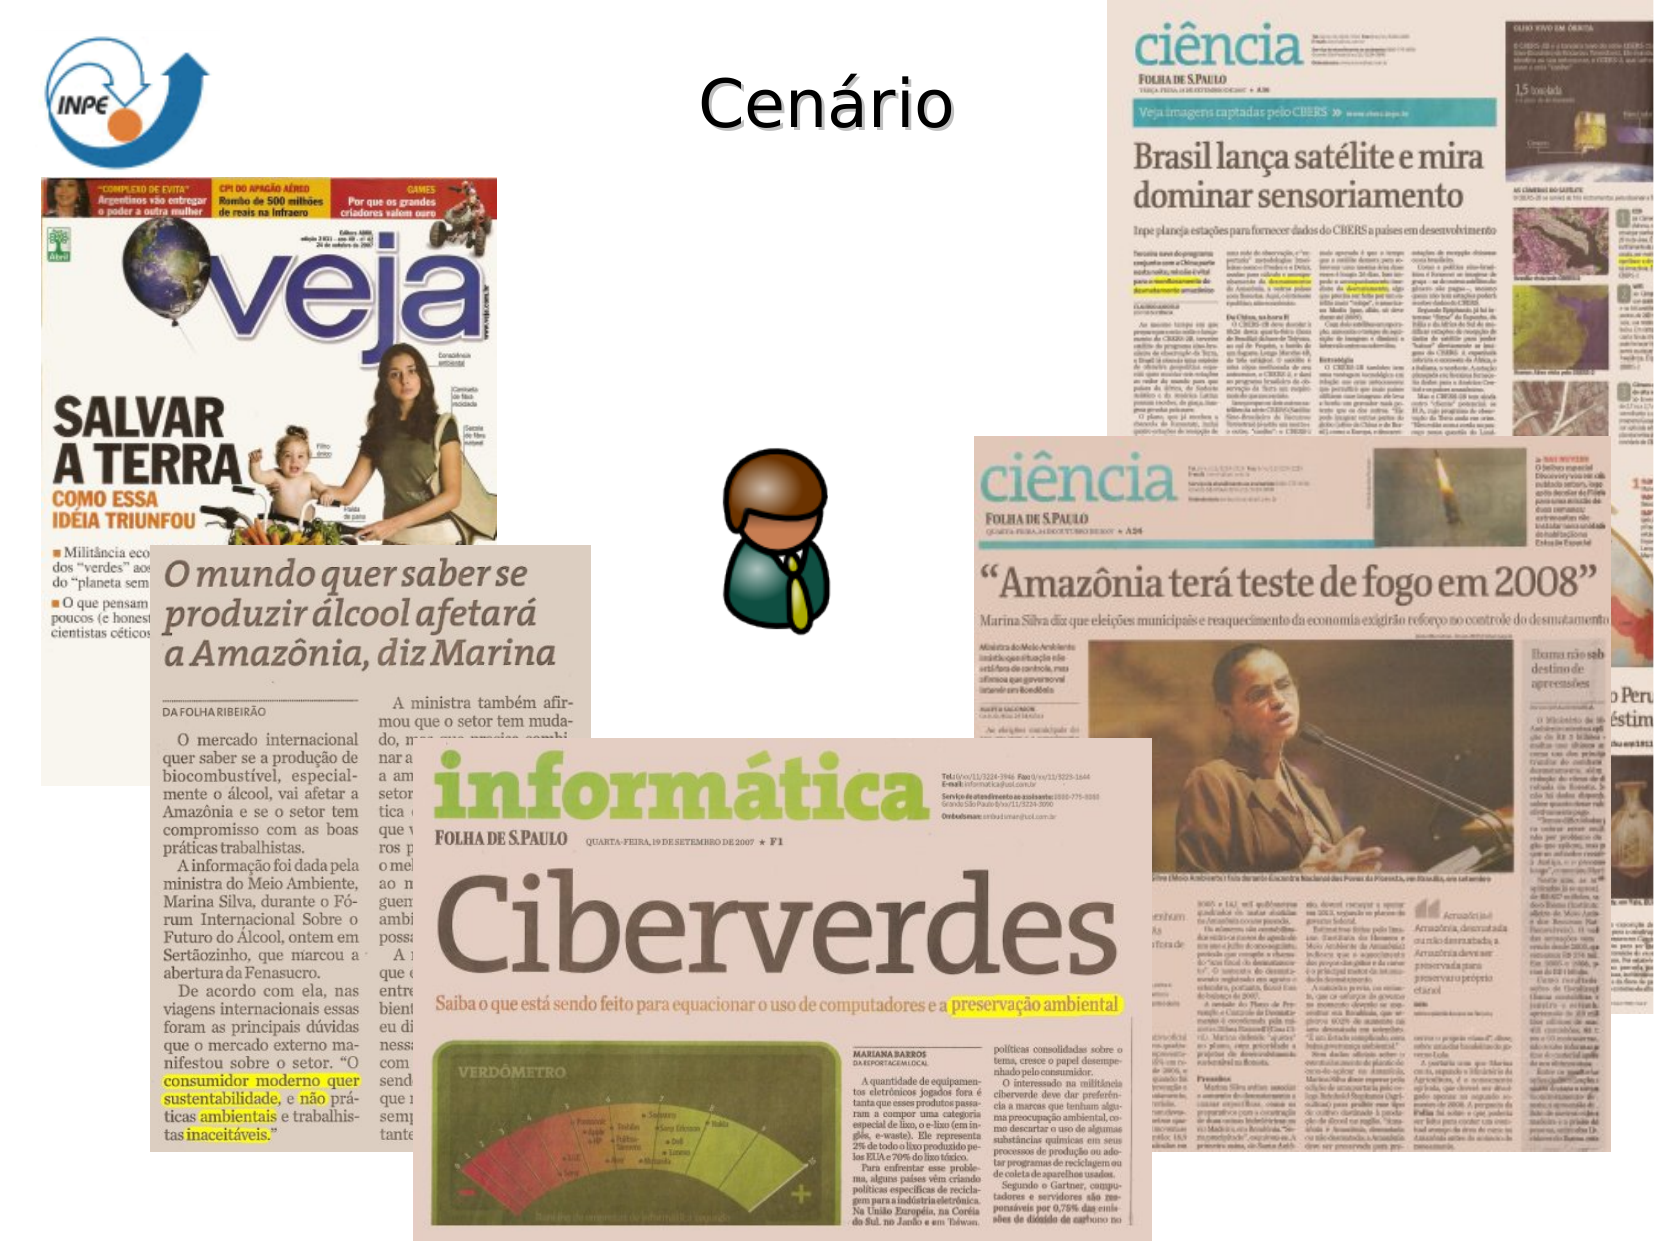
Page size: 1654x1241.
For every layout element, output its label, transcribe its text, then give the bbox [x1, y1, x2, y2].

picture [679, 442, 875, 639]
title Cenário [206, 33, 1107, 176]
picture [35, 0, 1654, 1241]
